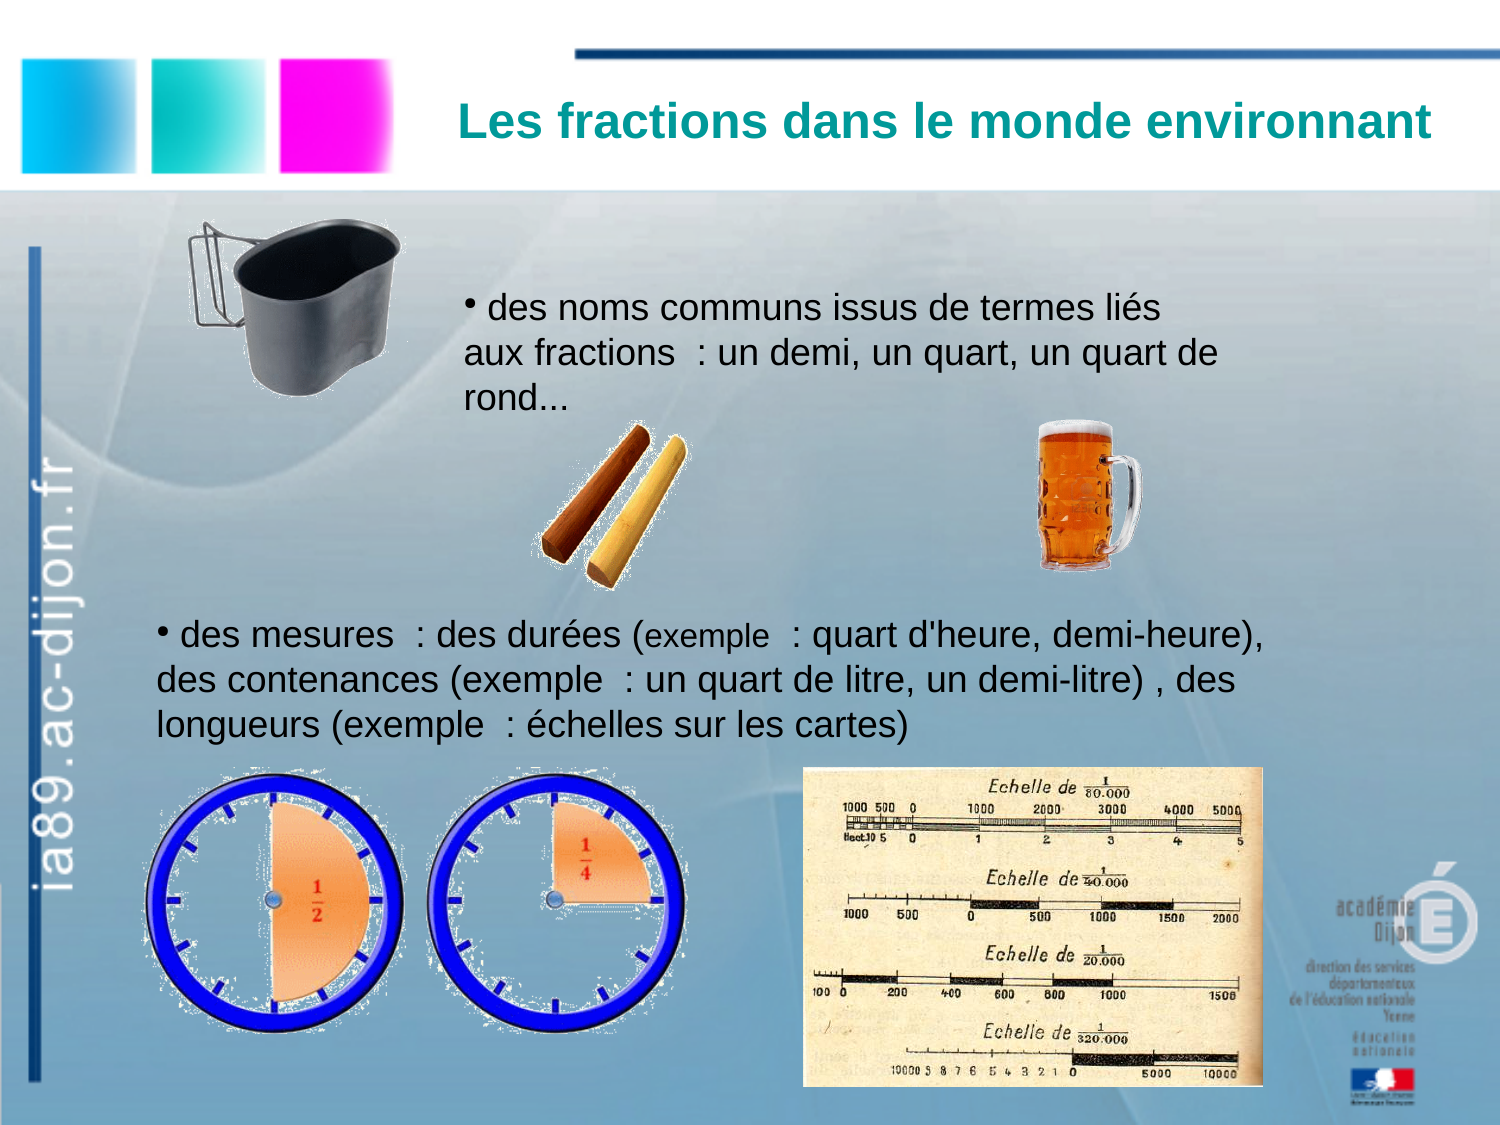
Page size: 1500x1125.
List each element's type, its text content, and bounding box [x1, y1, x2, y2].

text_box des mesures : des durées (exemple : quart d'heure, demi-heure), des contenances (exemple : un quart de litre, un demi-litre) , des longueurs (exemple : échelles sur les cartes) [141, 602, 1347, 753]
list [118, 374, 1422, 800]
picture [0, 0, 1500, 1125]
text_box des noms communs issus de termes liés aux fractions : un demi, un quart, un quart de rond... [448, 275, 1241, 426]
title Les fractions dans le monde environnant [401, 42, 1489, 200]
